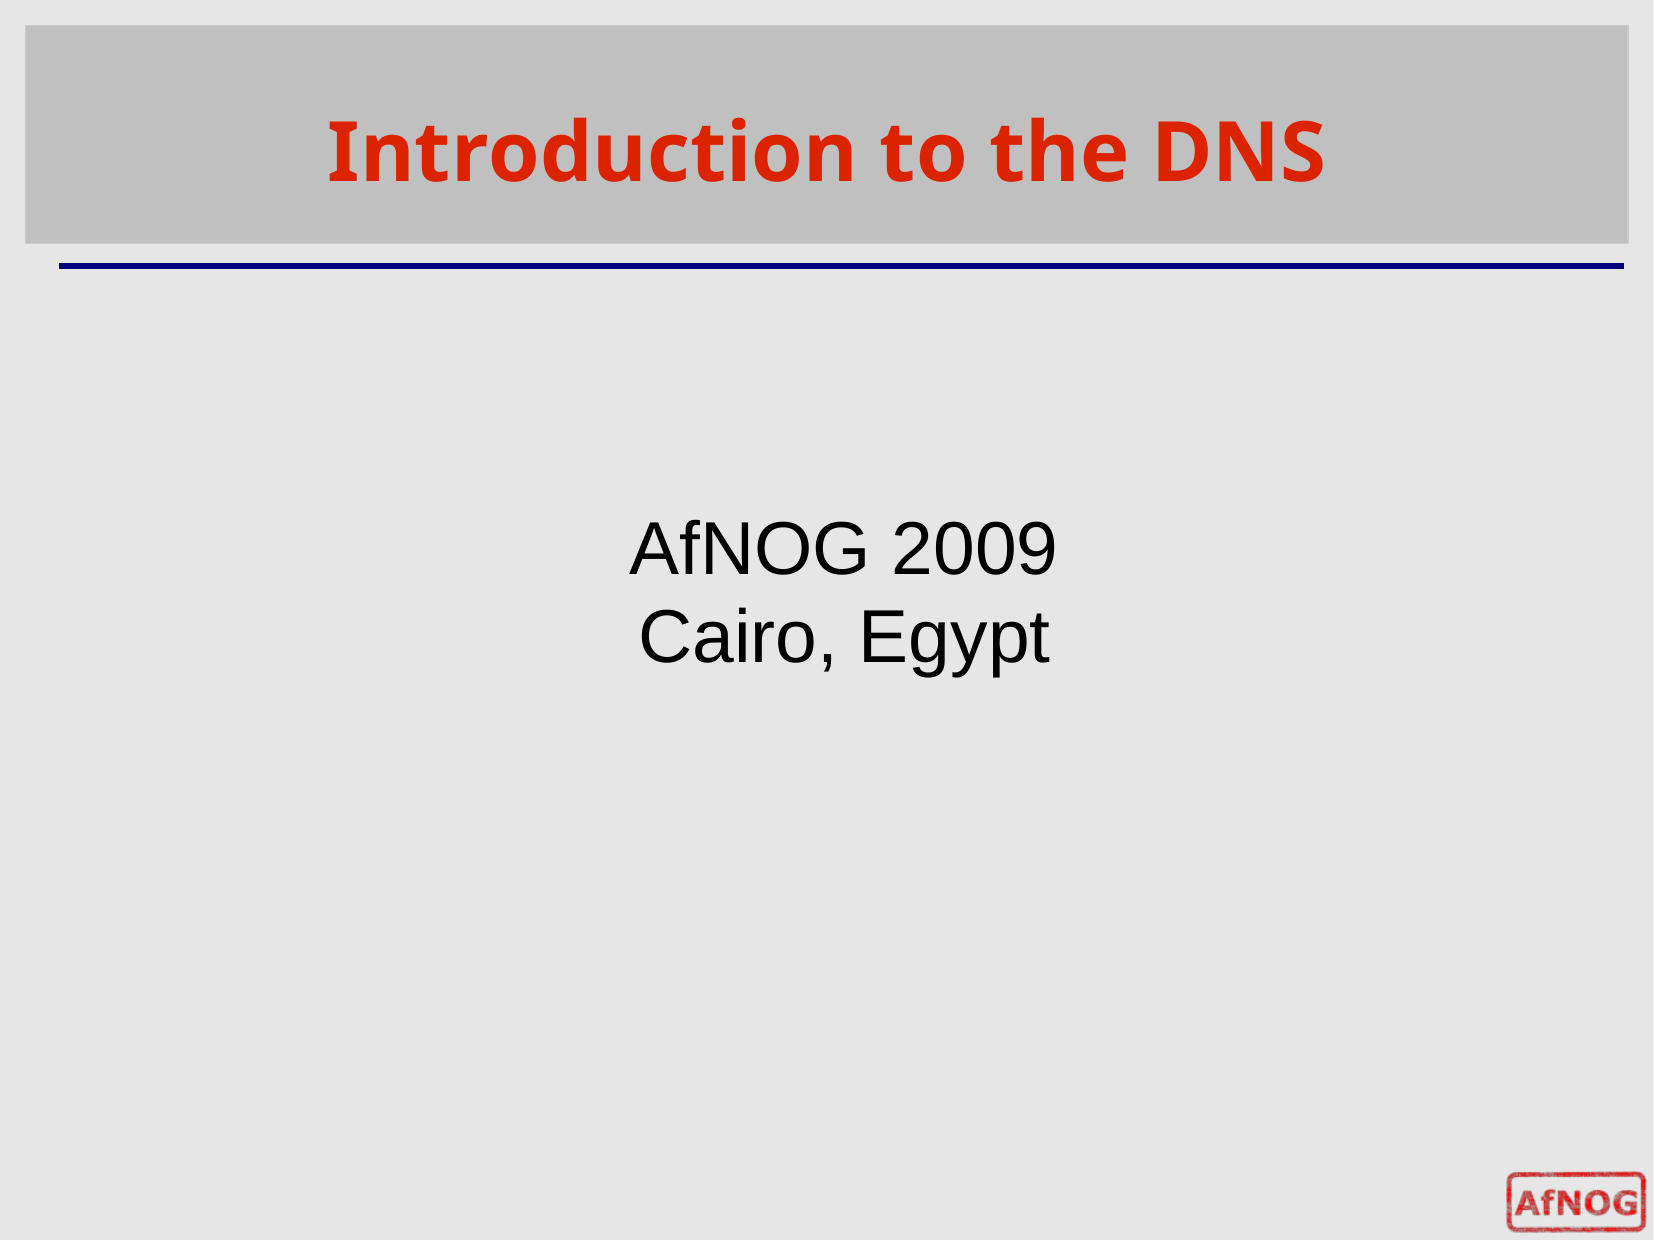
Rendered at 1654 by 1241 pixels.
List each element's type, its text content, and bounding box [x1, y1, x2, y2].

title Introduction to the DNS [121, 46, 1534, 254]
picture [1505, 1170, 1648, 1235]
text_box AfNOG 2009 Cairo, Egypt [549, 496, 1140, 683]
